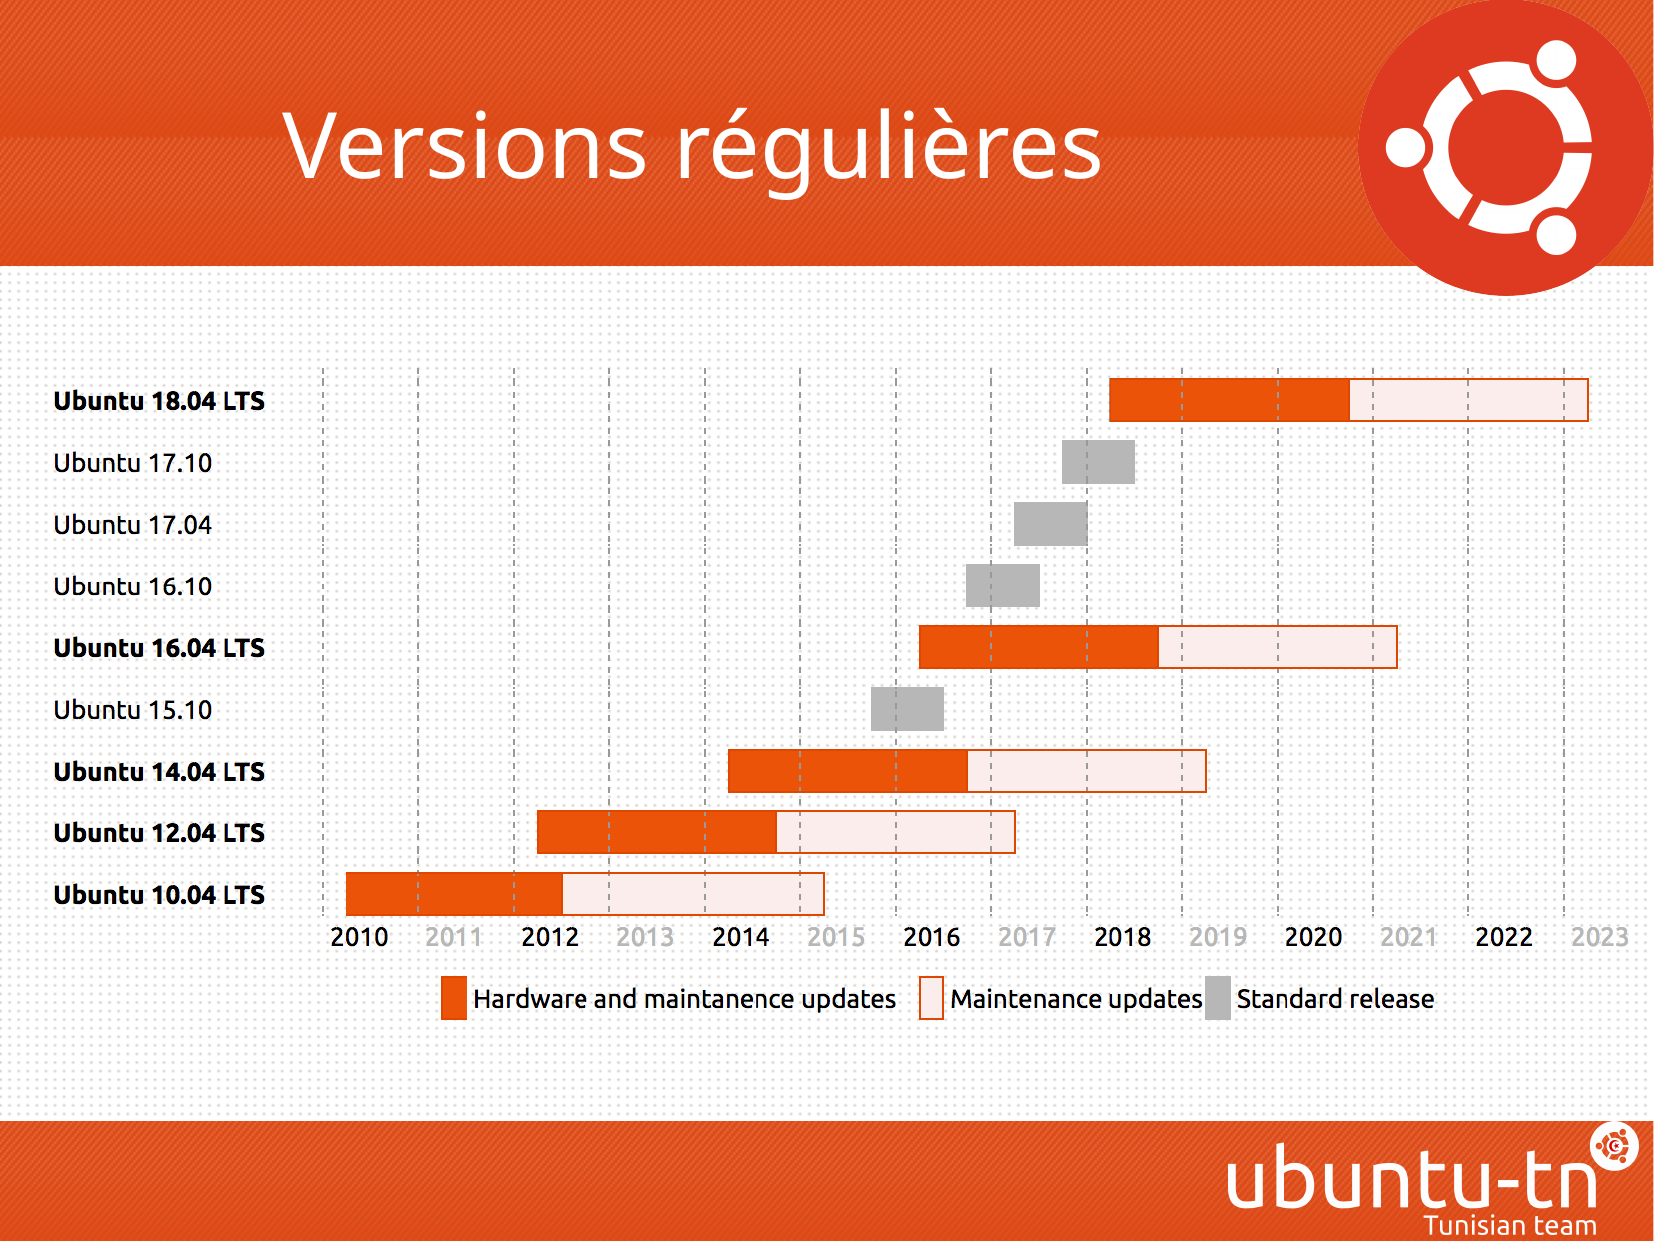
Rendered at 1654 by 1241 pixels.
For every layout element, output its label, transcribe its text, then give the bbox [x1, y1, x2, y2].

picture [0, 0, 1654, 1241]
title Versions régulières [29, 29, 1359, 257]
